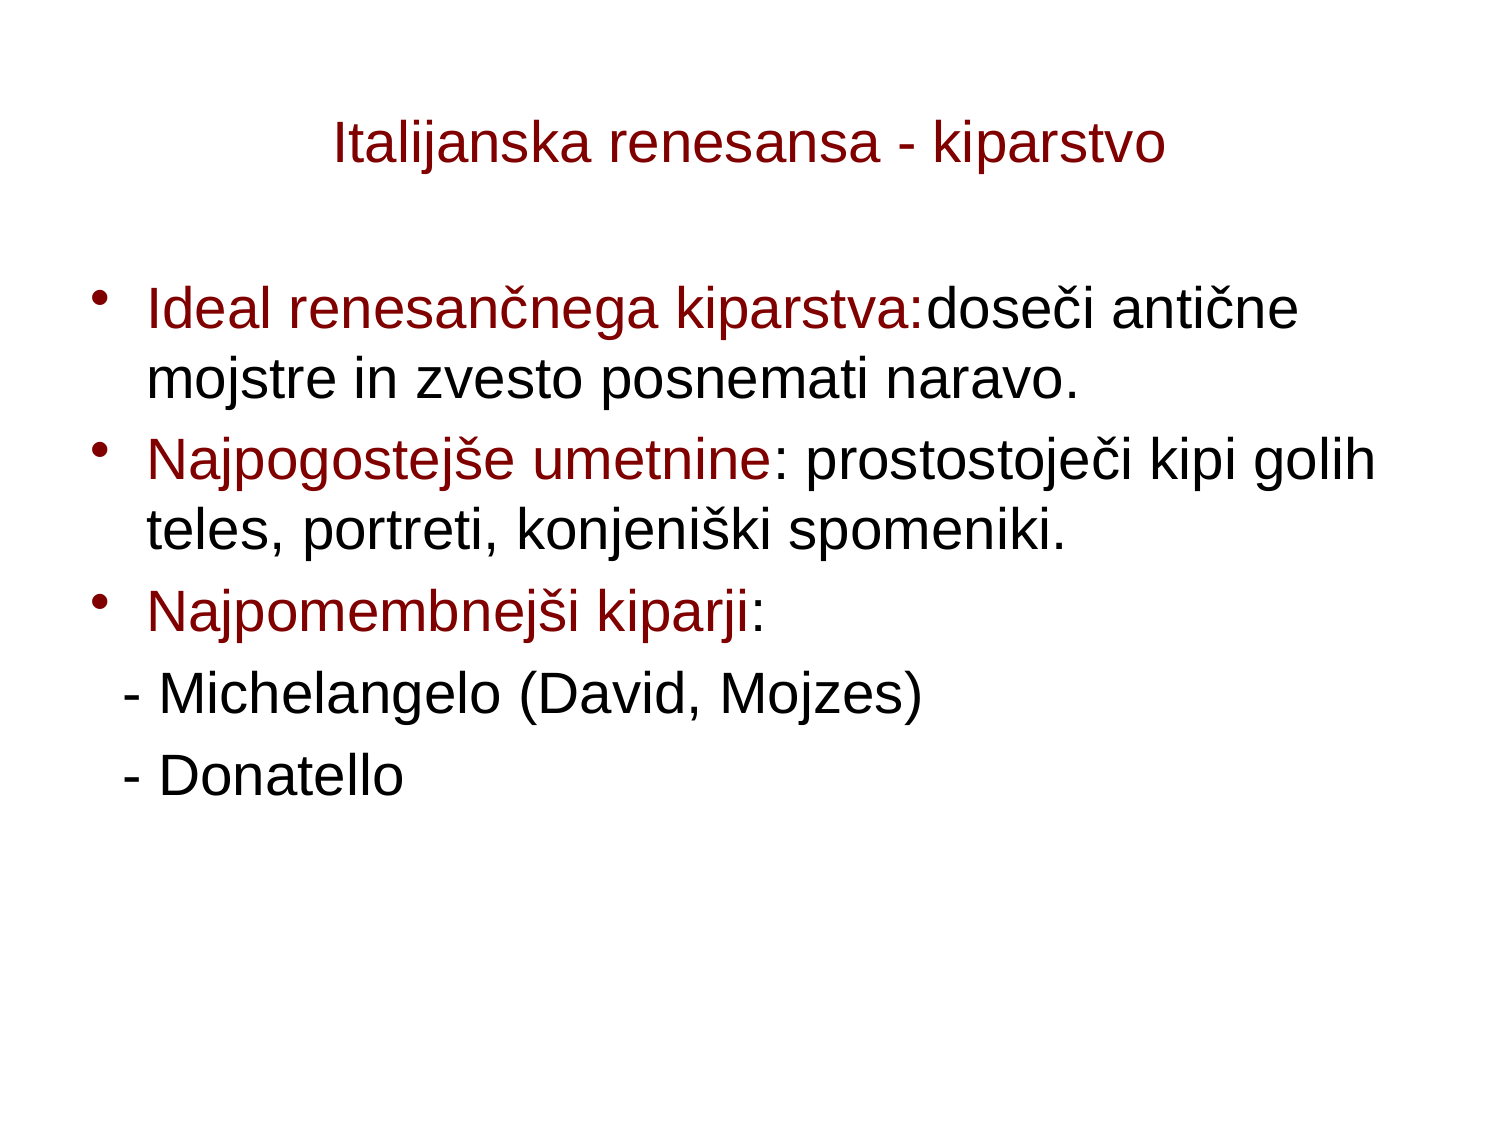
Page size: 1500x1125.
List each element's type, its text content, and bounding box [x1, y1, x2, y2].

list Ideal renesančnega kiparstva:doseči antične mojstre in zvesto posnemati naravo. Najpogostejše umetnine: prostostoječi kipi golih teles, portreti, konjeniški spomeniki. Najpomembnejši kiparji: - Michelangelo (David, Mojzes) - Donatello [75, 262, 1425, 1005]
title Italijanska renesansa - kiparstvo [75, 45, 1425, 233]
